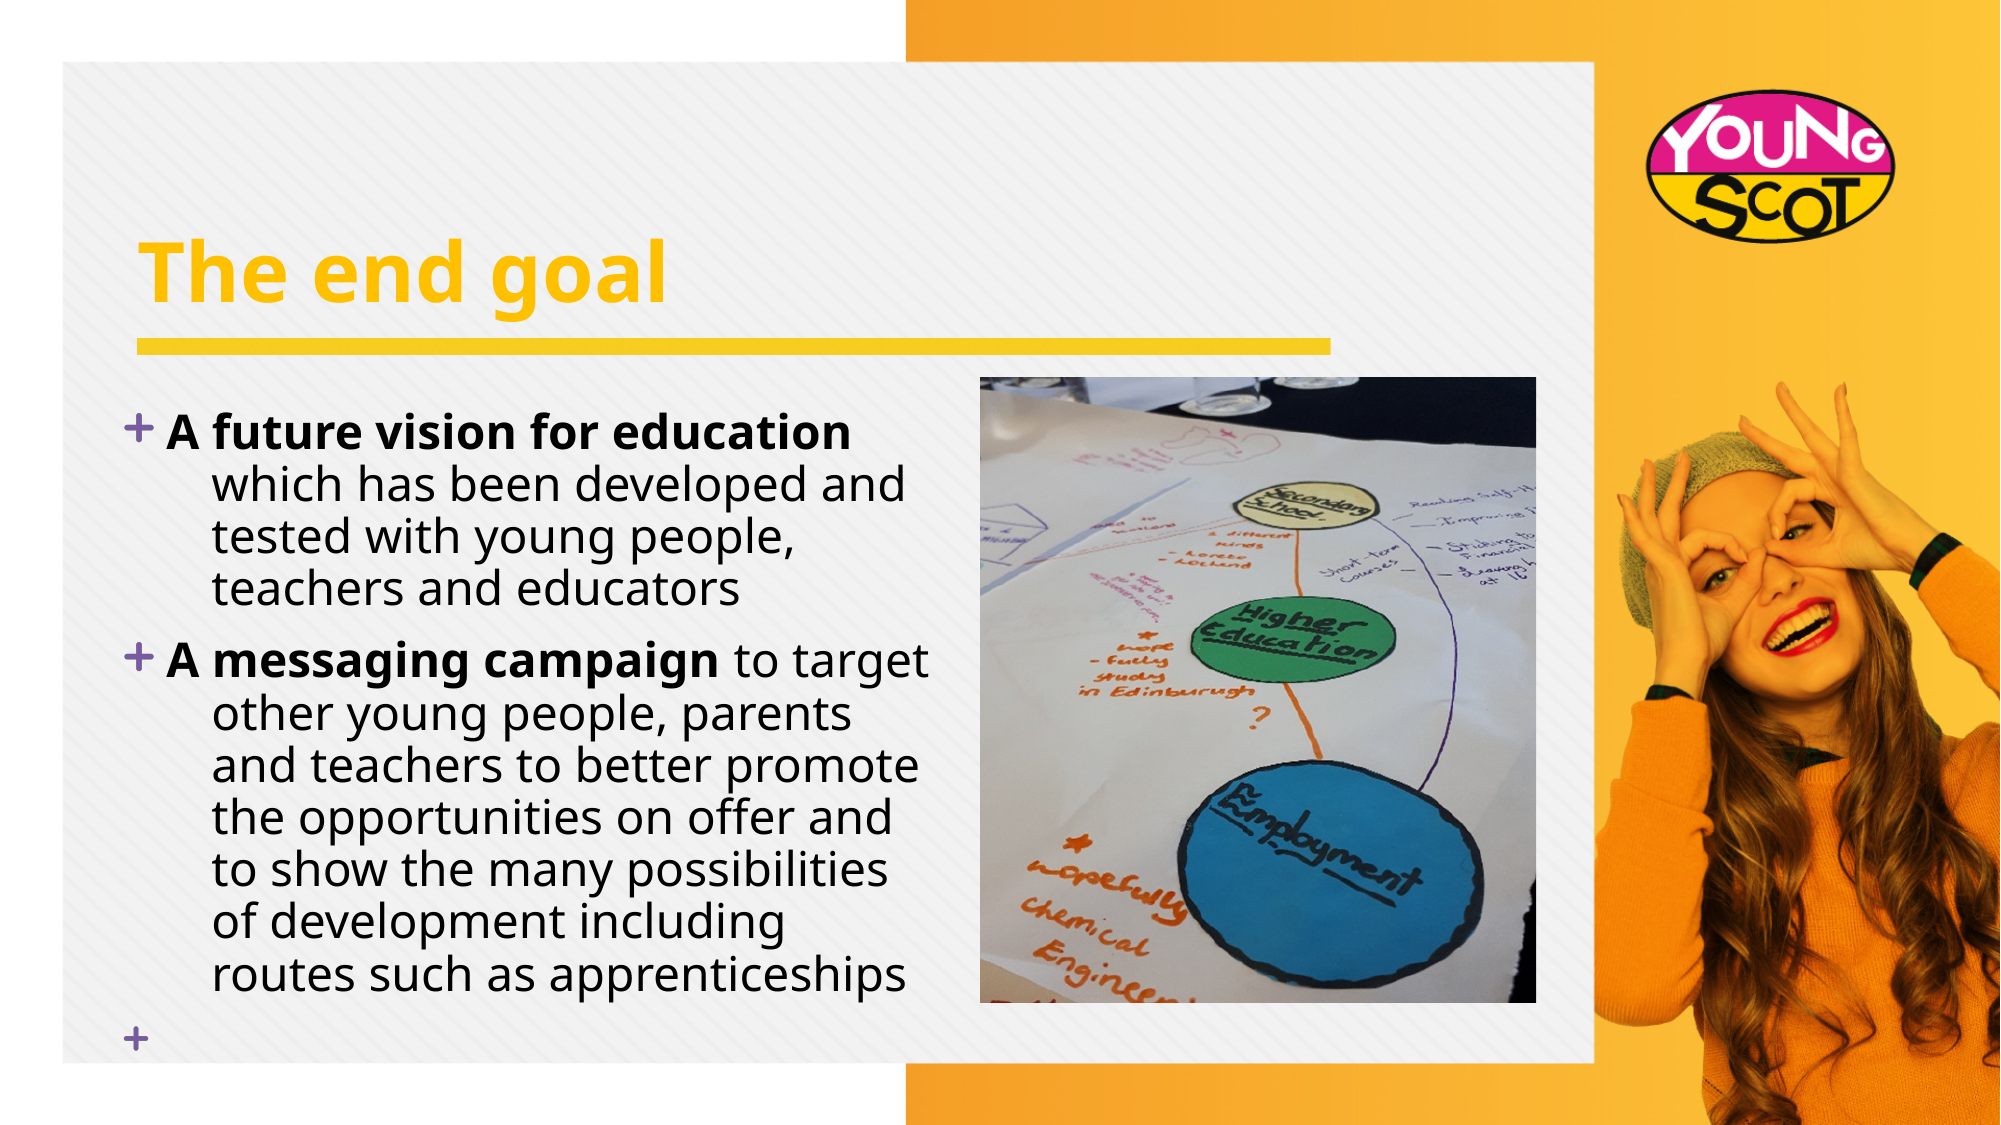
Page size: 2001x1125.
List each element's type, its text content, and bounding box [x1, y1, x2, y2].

picture [980, 377, 1537, 1003]
list A future vision for education which has been developed and tested with young people, teachers and educators A messaging campaign to target other young people, parents and teachers to better promote the opportunities on offer and to show the many possibilities of development including routes such as apprenticeships [106, 399, 948, 1021]
title The end goal [122, 191, 964, 467]
